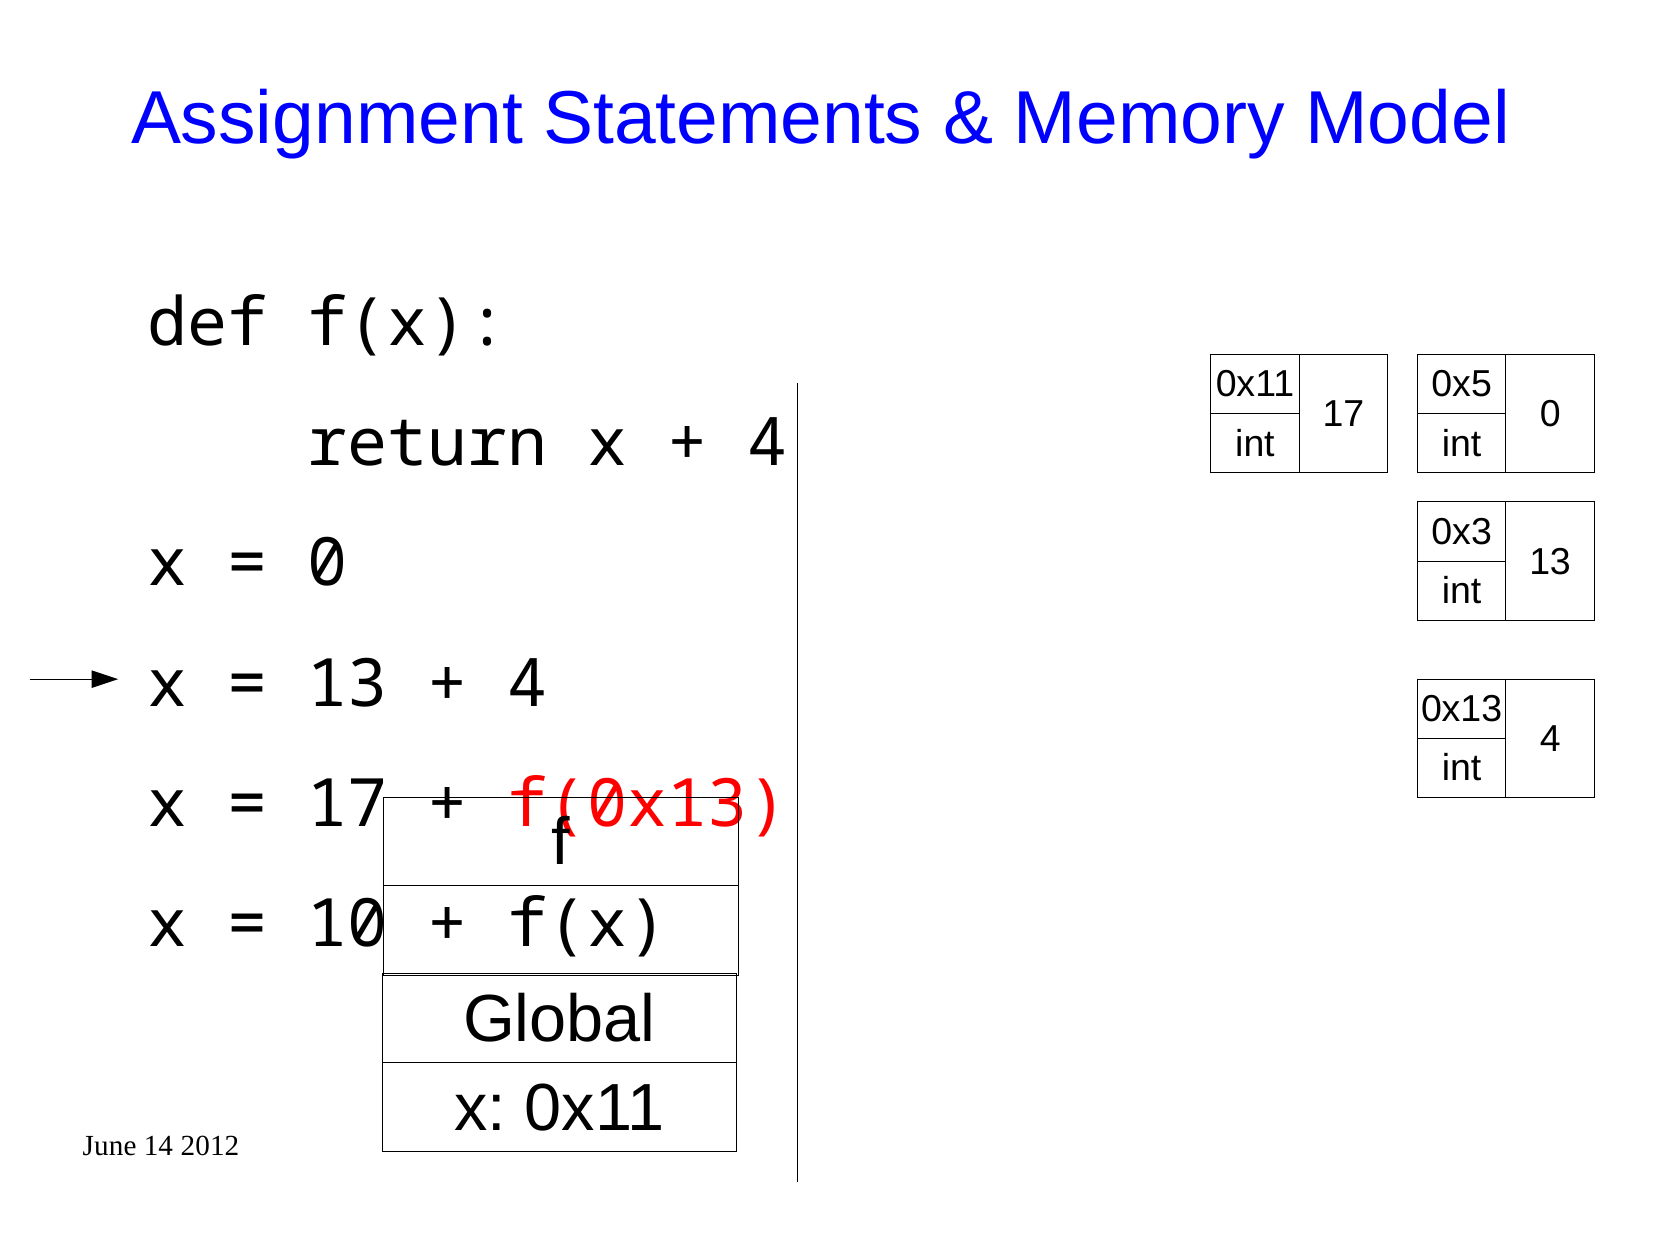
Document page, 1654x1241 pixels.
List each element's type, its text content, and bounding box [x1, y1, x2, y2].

text_box 4 [1505, 679, 1595, 798]
text_box 13 [1505, 501, 1595, 621]
text_box 0x5 [1417, 354, 1505, 414]
text_box x: 0x11 [382, 1062, 737, 1152]
text_box f [383, 797, 739, 885]
text_box 0x3 [1417, 501, 1505, 562]
text_box Global [382, 973, 737, 1062]
list def f(x): return x + 4 x = 0 x = 13 + 4 x = 17 + f(0x13) x = 10 + f(x) [76, 274, 1506, 822]
text_box int [1417, 414, 1505, 473]
text_box 0 [1505, 354, 1595, 473]
text_box int [1210, 414, 1299, 473]
text_box 0x13 [1417, 679, 1505, 739]
text_box int [1417, 739, 1505, 798]
title Assignment Statements & Memory Model [76, 58, 1565, 178]
text_box 0x11 [1210, 354, 1299, 414]
text_box 17 [1299, 354, 1388, 473]
text_box int [1417, 562, 1505, 621]
